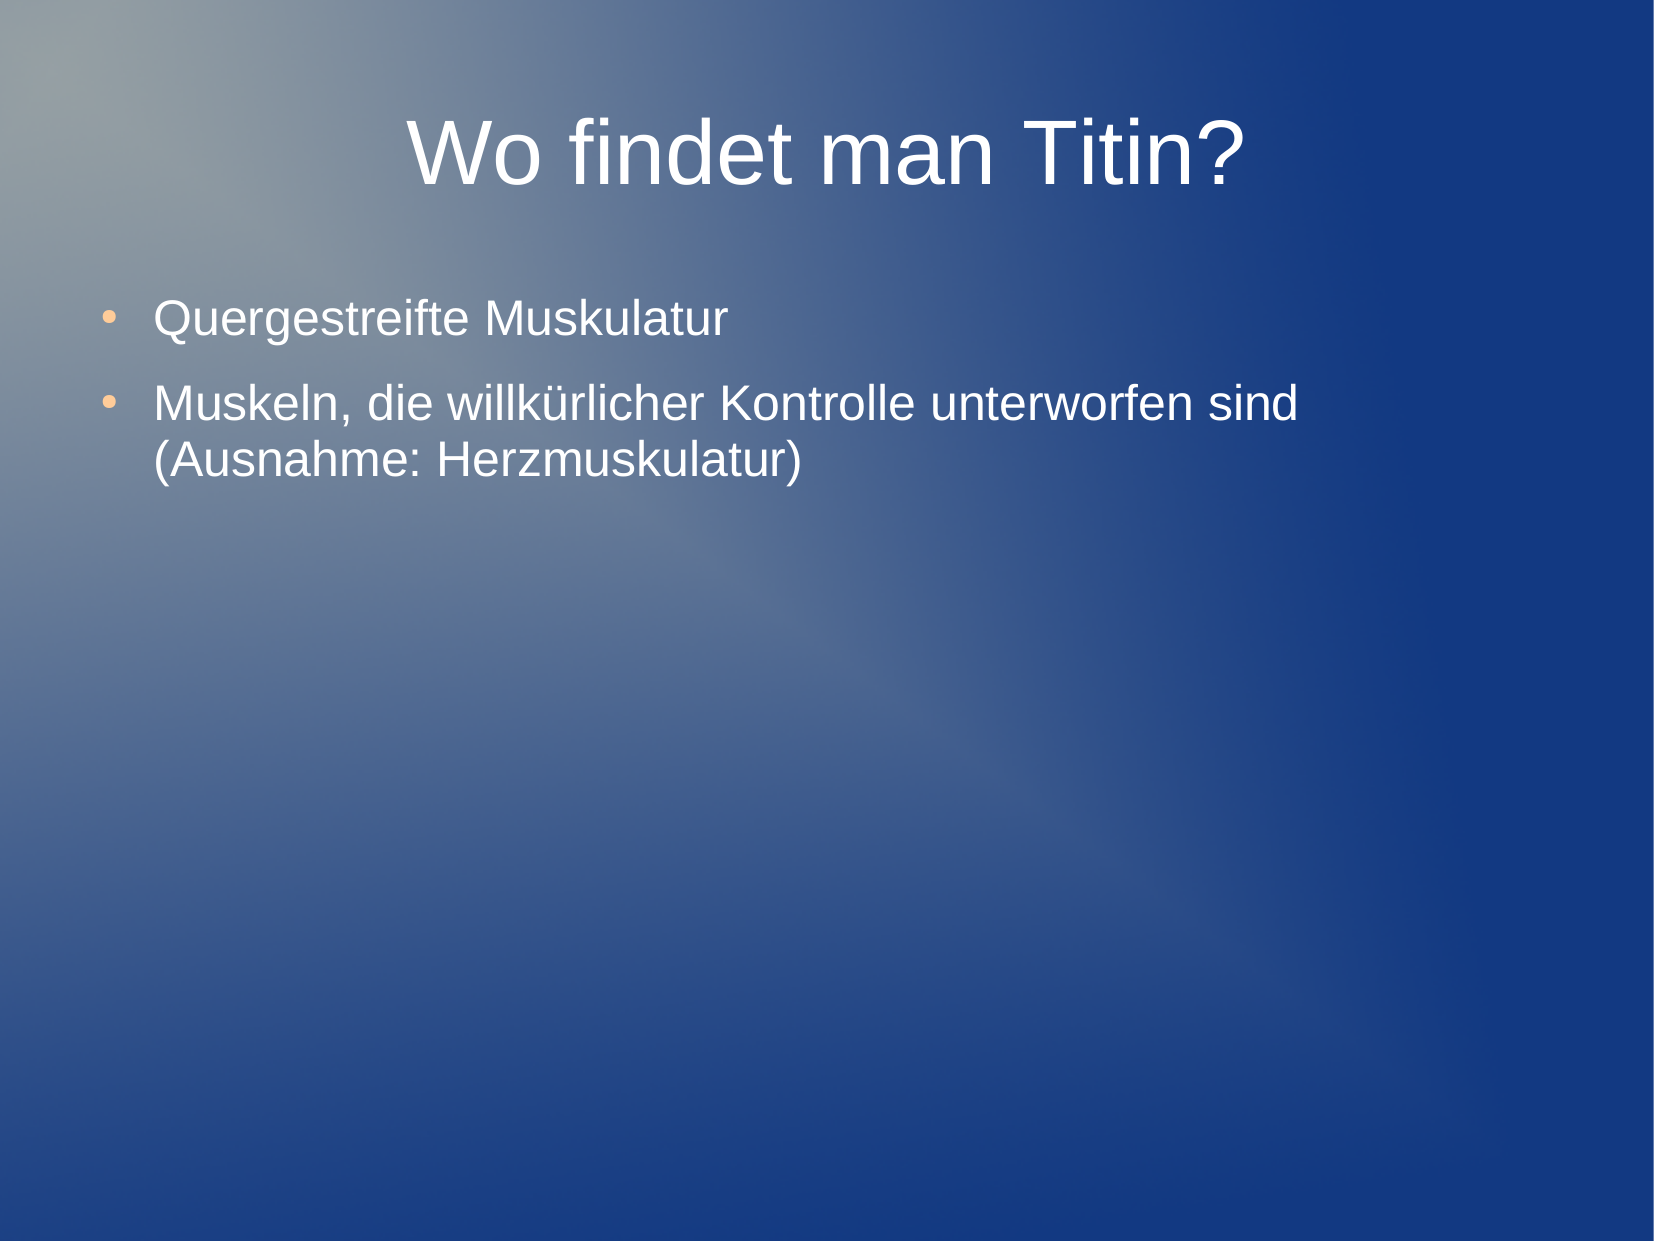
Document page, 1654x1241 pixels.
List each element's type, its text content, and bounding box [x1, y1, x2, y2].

title Wo findet man Titin? [82, 49, 1571, 257]
picture [0, 0, 1654, 1241]
list Quergestreifte Muskulatur Muskeln, die willkürlicher Kontrolle unterworfen sind (Ausnahme: Herzmuskulatur) [82, 290, 1571, 1109]
